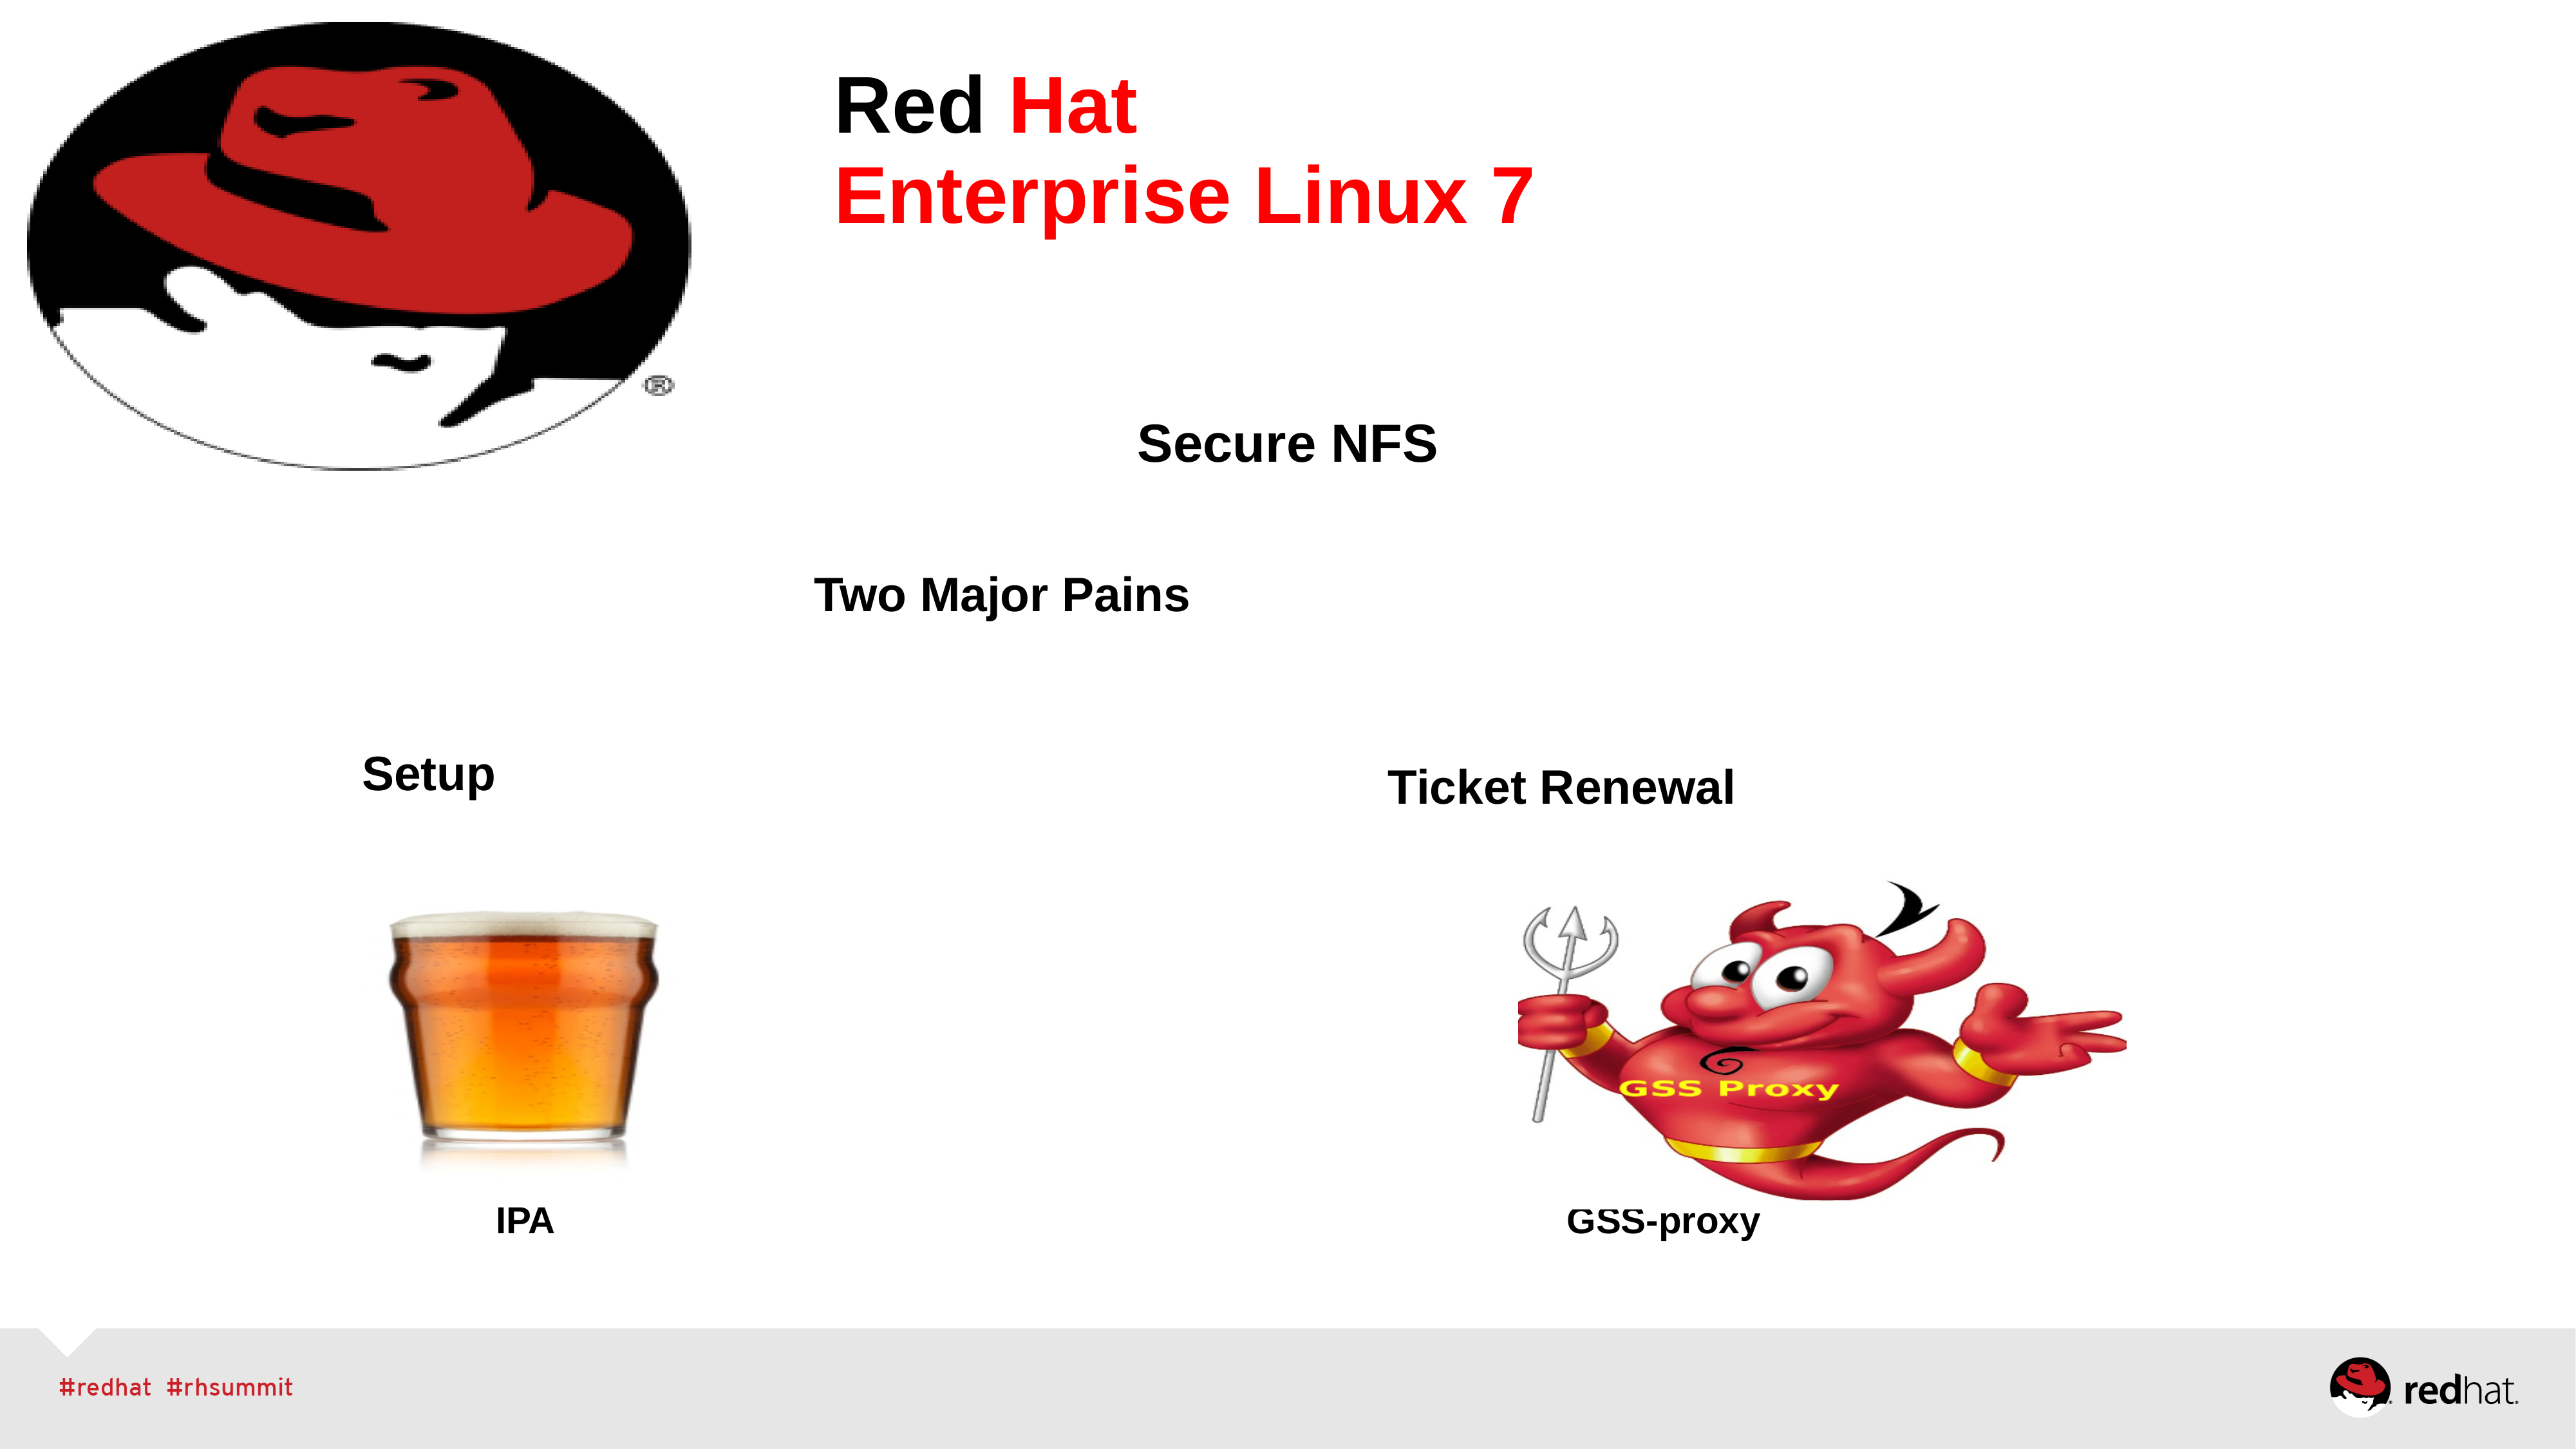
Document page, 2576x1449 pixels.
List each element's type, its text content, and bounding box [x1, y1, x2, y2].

text_box IPA [334, 1195, 718, 1289]
text_box Setup [352, 742, 725, 858]
picture [0, 0, 2576, 1449]
text_box GSS-proxy [1557, 1209, 2088, 1289]
text_box Ticket Renewal [1378, 755, 2403, 871]
text_box Two Major Pains [804, 563, 1772, 679]
text_box Secure NFS [505, 408, 2071, 535]
text_box Red Hat Enterprise Linux 7 [824, 55, 2454, 261]
